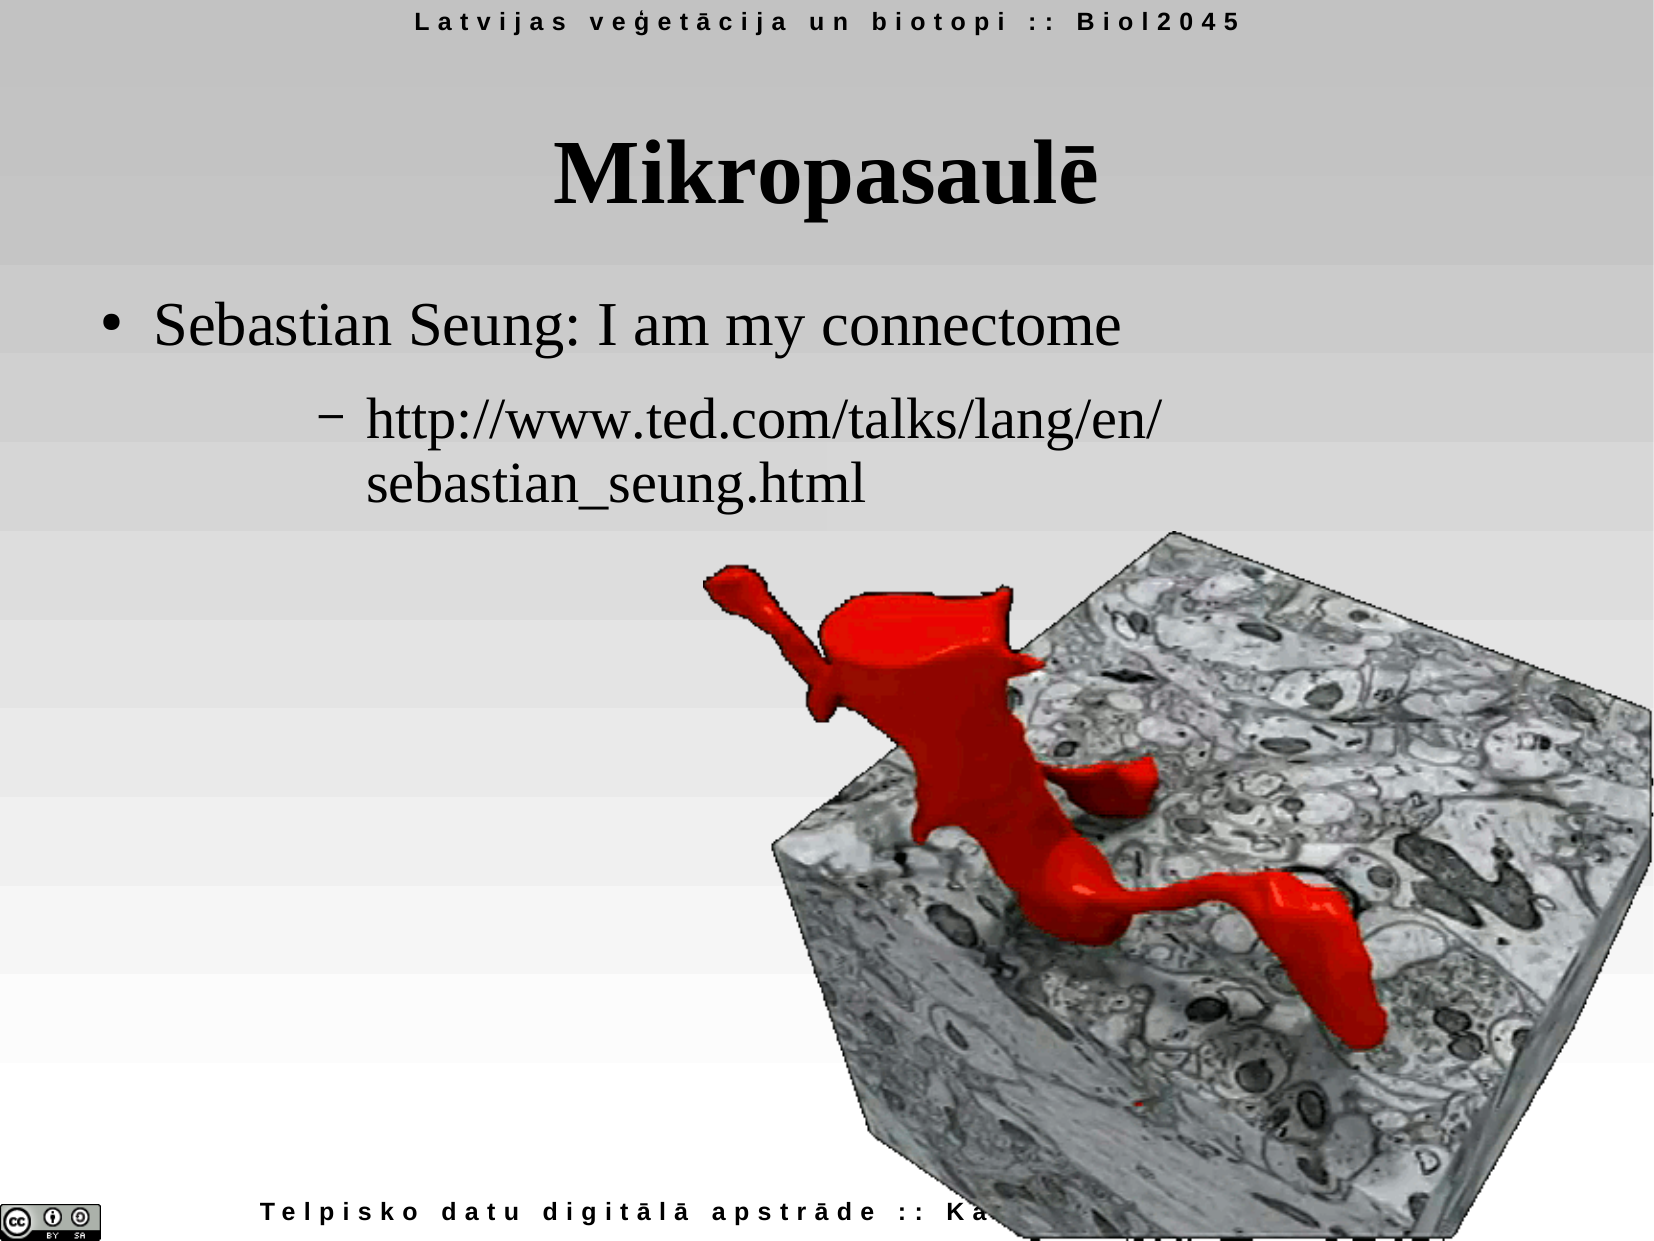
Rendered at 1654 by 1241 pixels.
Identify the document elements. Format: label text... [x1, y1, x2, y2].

picture [0, 0, 1654, 1241]
title Mikropasaulē [29, 49, 1625, 296]
list Sebastian Seung: I am my connectome http://www.ted.com/talks/lang/en/sebastian_seung.html [82, 289, 1571, 1113]
